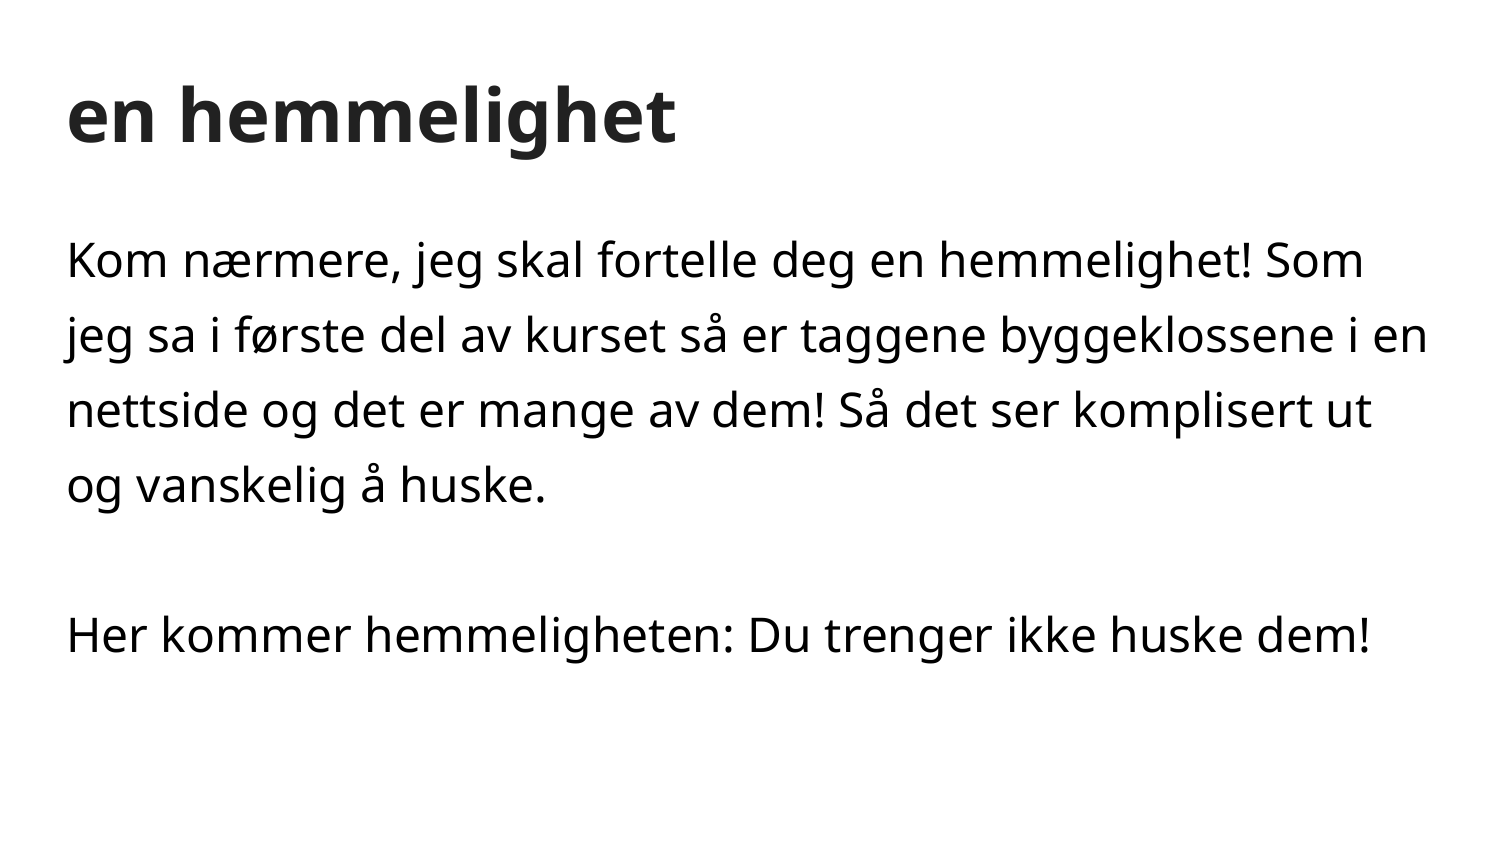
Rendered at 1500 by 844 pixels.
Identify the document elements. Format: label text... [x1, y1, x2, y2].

title en hemmelighet [51, 48, 1449, 180]
list Kom nærmere, jeg skal fortelle deg en hemmelighet! Som jeg sa i første del av kurset så er taggene byggeklossene i en nettside og det er mange av dem! Så det ser komplisert ut og vanskelig å huske. Her kommer hemmeligheten: Du trenger ikke huske dem! [51, 201, 1449, 750]
